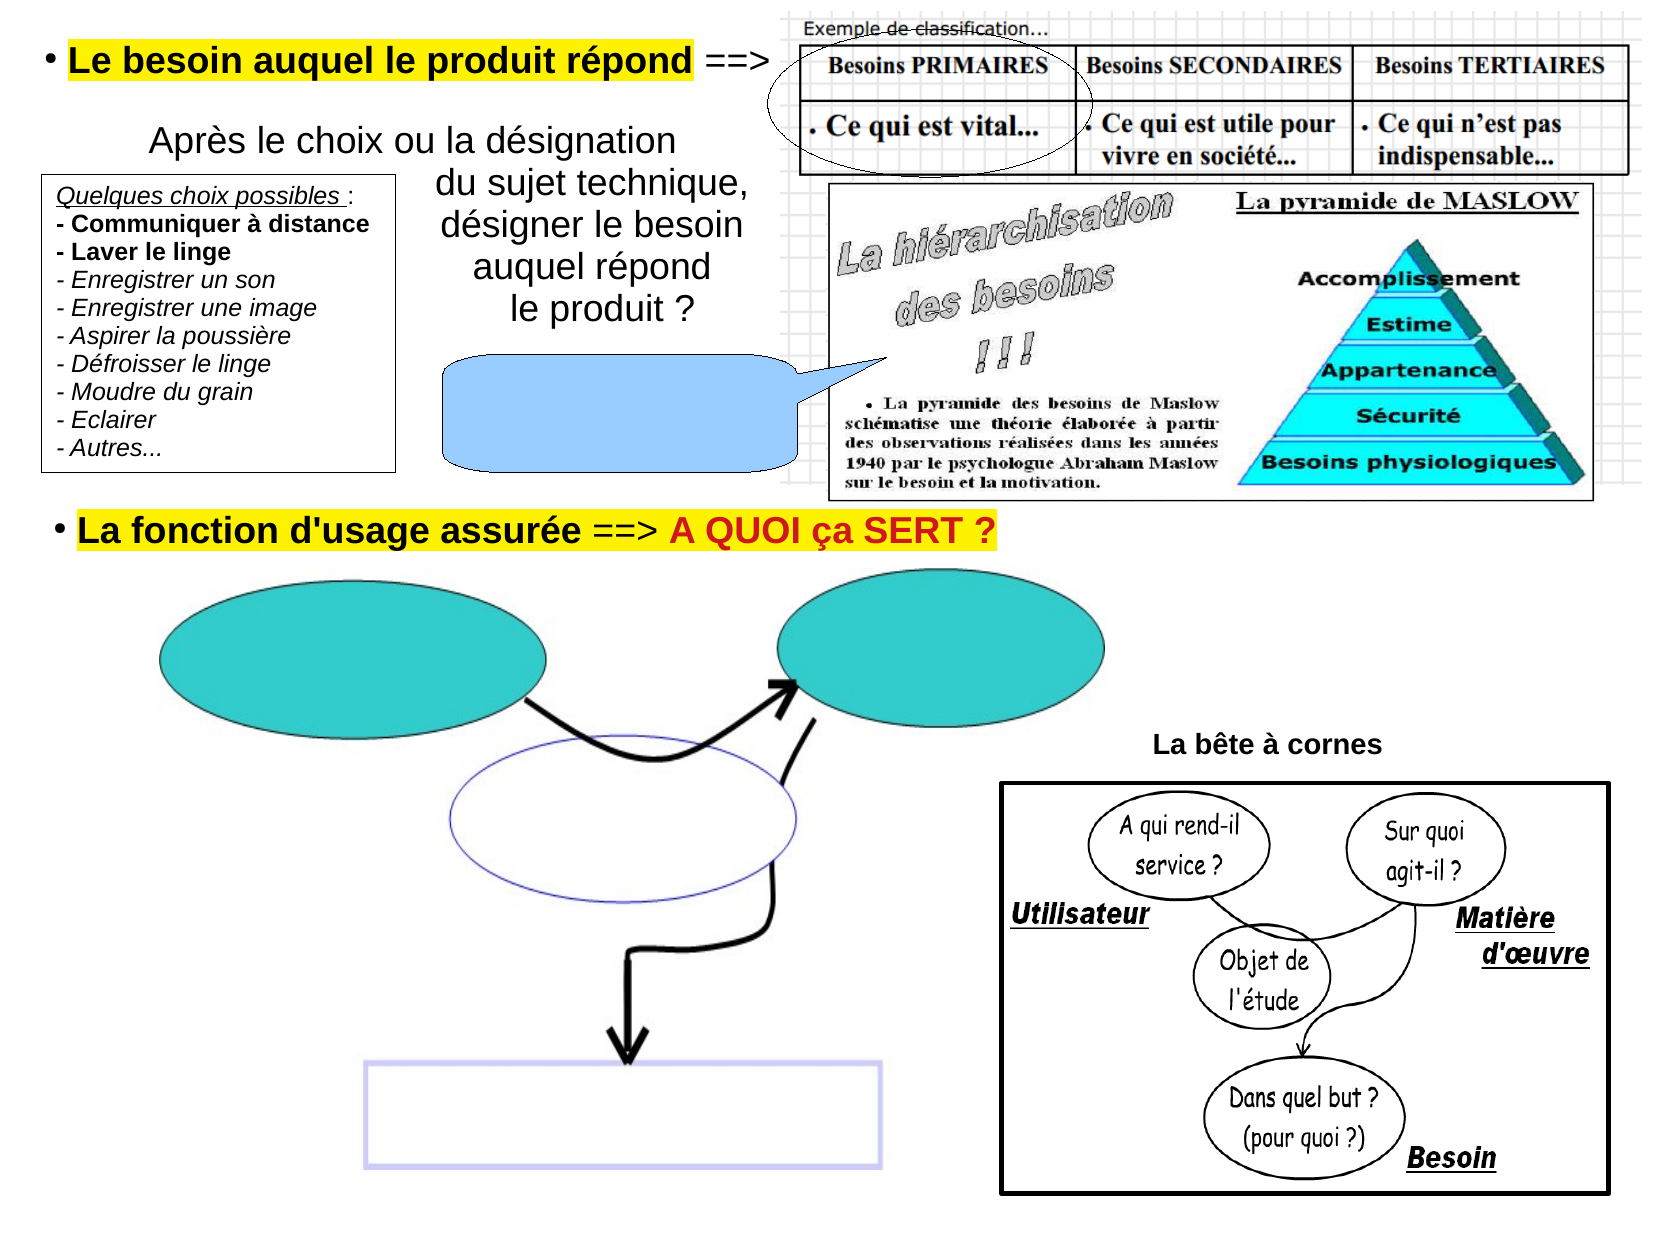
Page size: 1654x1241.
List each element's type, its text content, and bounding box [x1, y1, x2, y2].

text_box La bête à cornes [1137, 720, 1473, 781]
text_box [442, 354, 887, 473]
picture [159, 567, 1105, 1170]
text_box Après le choix ou la désignation du sujet technique, désigner le besoin auquel répond le produit ? [58, 112, 768, 338]
text_box Quelques choix possibles : - Communiquer à distance - Laver le linge - Enregistrer un son - Enregistrer une image - Aspirer la poussière - Défroisser le linge - Moudre du grain - Eclairer - Autres... [41, 174, 396, 473]
picture [780, 11, 1642, 502]
picture [1003, 785, 1607, 1192]
text_box Le besoin auquel le produit répond ==> [29, 31, 780, 90]
text_box La fonction d'usage assurée ==> A QUOI ça SERT ? [38, 501, 1052, 559]
